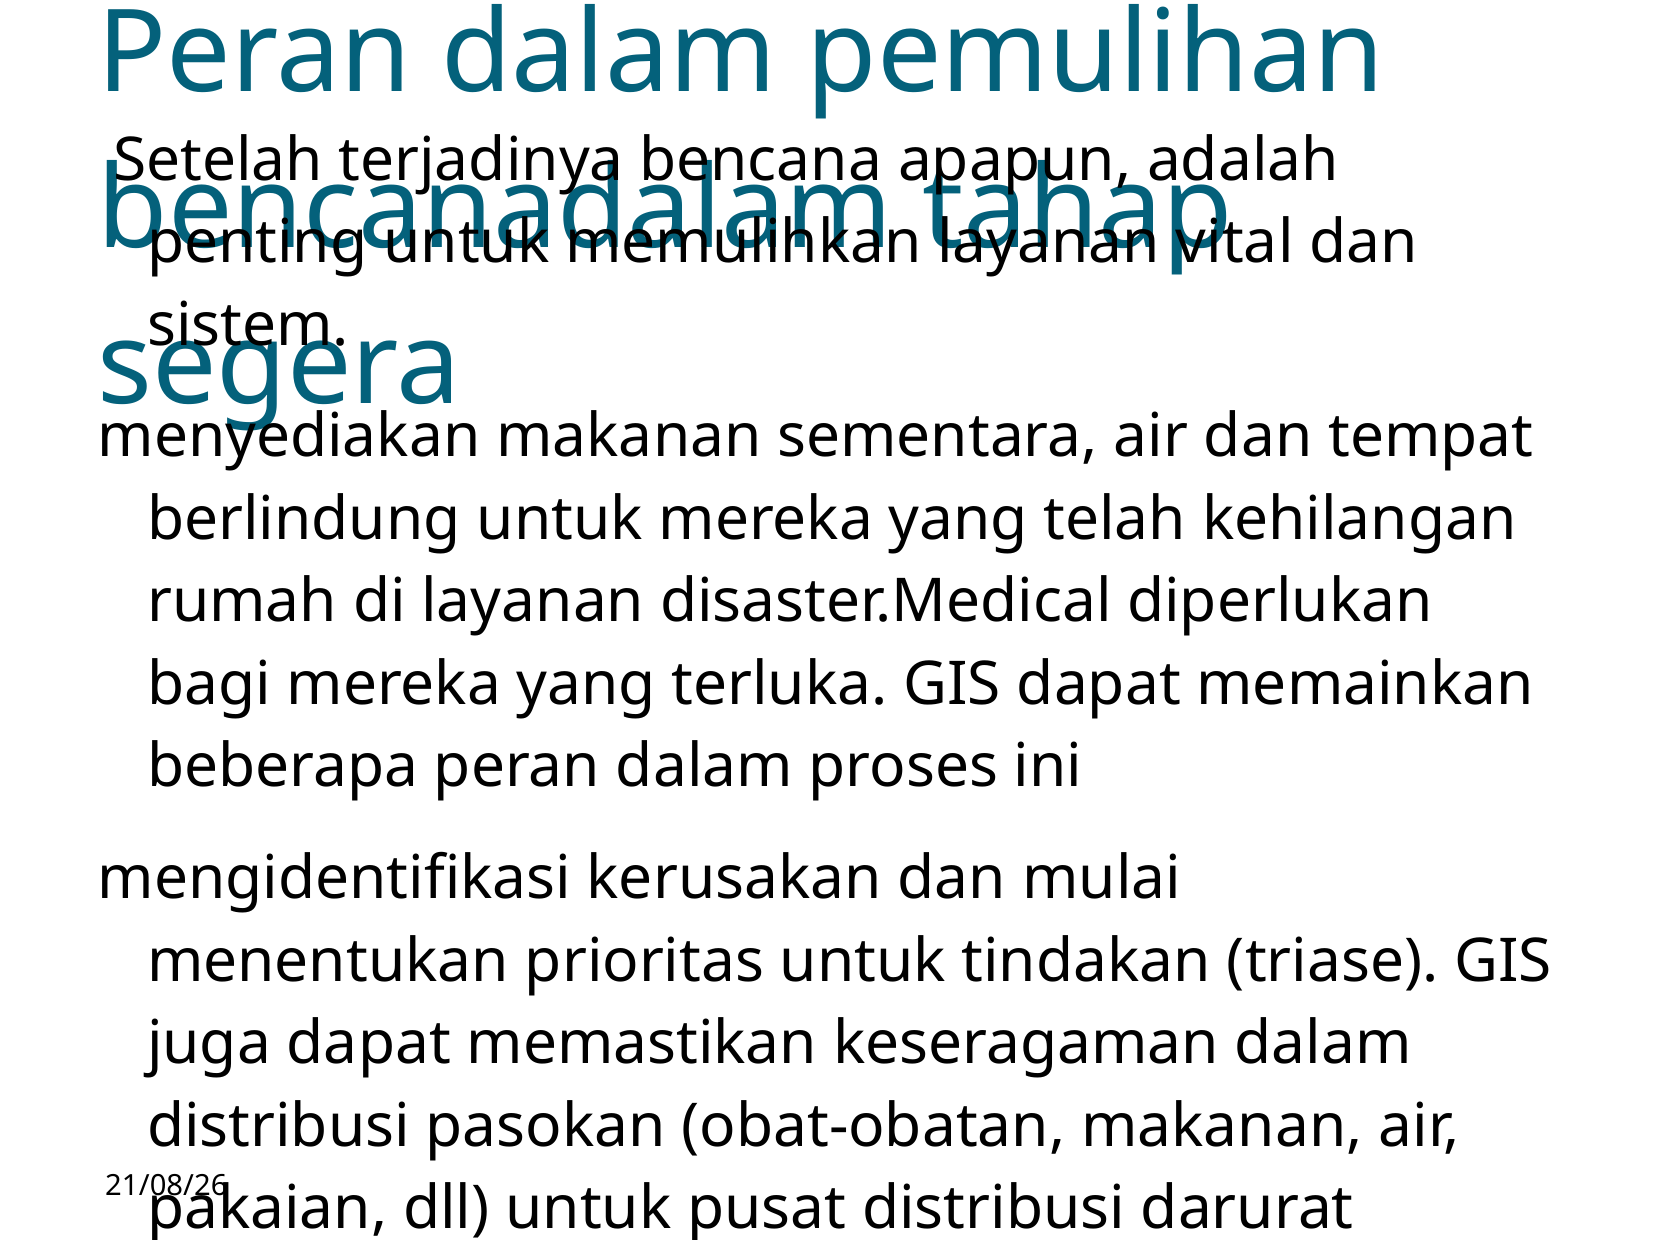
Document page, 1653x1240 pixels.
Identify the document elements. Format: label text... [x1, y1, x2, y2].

list Setelah terjadinya bencana apapun, adalah penting untuk memulihkan layanan vital dan sistem. menyediakan makanan sementara, air dan tempat berlindung untuk mereka yang telah kehilangan rumah di layanan disaster.Medical diperlukan bagi mereka yang terluka. GIS dapat memainkan beberapa peran dalam proses ini mengidentifikasi kerusakan dan mulai menentukan prioritas untuk tindakan (triase). GIS juga dapat memastikan keseragaman dalam distribusi pasokan (obat-obatan, makanan, air, pakaian, dll) untuk pusat distribusi darurat [82, 100, 1570, 1240]
title Peran dalam pemulihan bencanadalam tahap segera [82, 0, 1570, 100]
